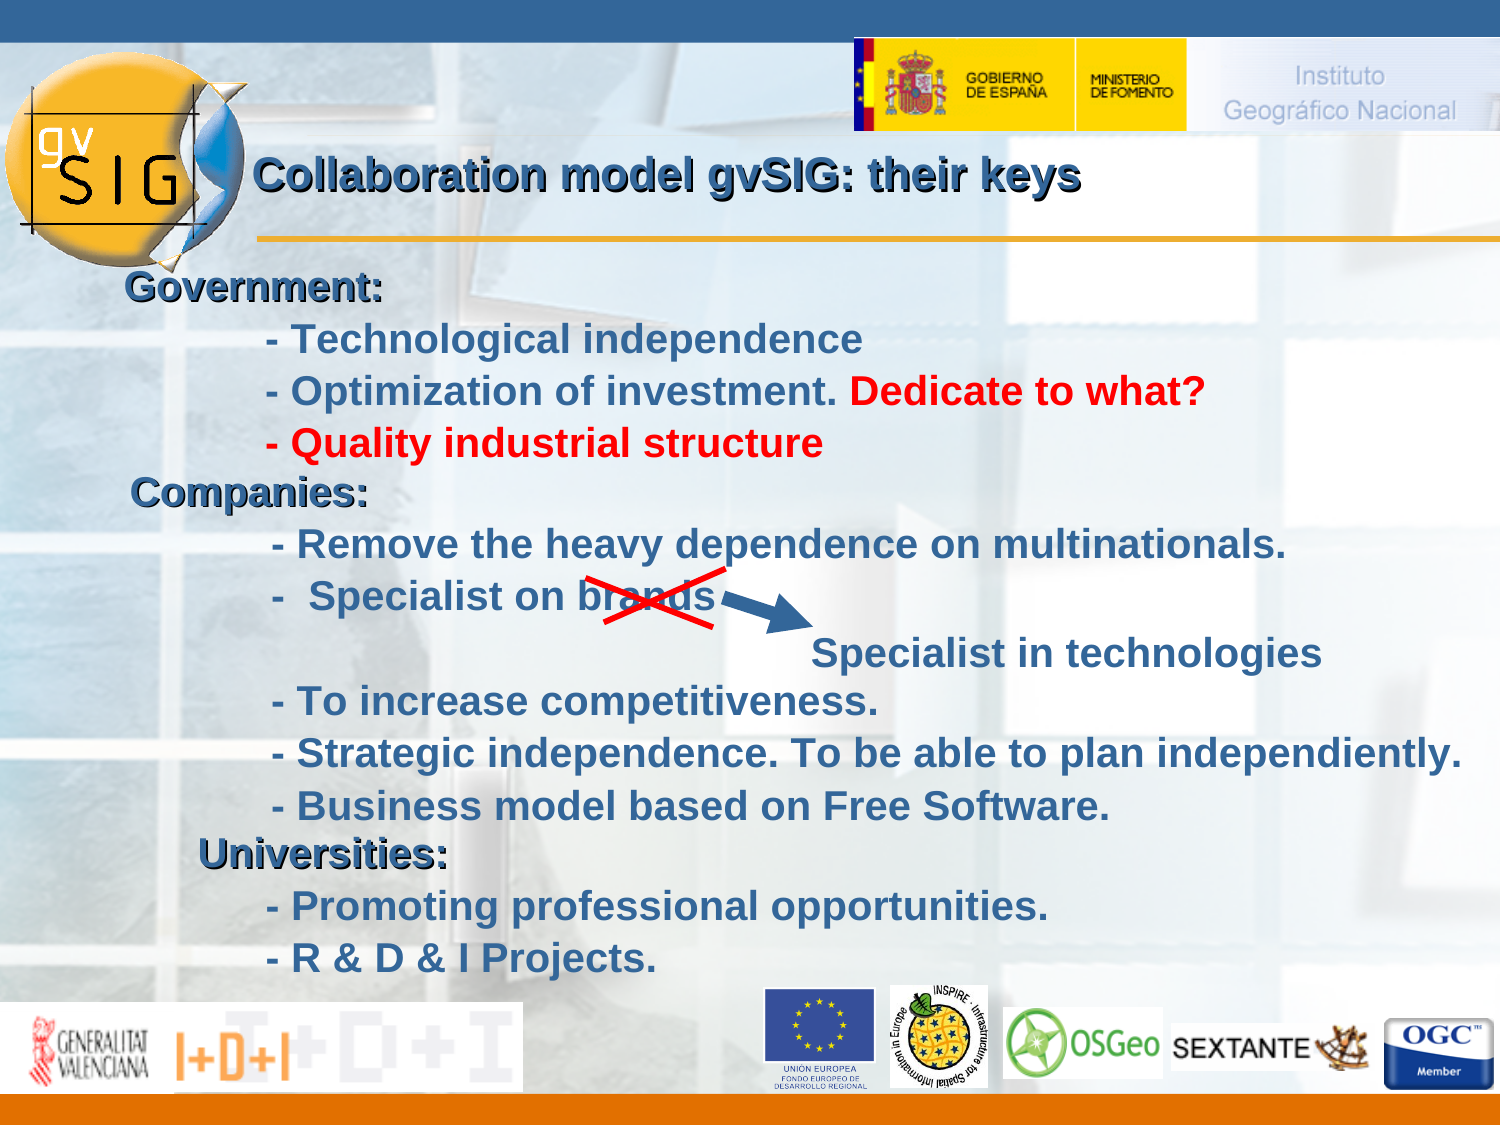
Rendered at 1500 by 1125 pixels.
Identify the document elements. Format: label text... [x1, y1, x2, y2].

picture [0, 49, 250, 203]
text_box Specialist in technologies [642, 622, 1441, 684]
picture [1171, 1036, 1375, 1071]
picture [1003, 1036, 1163, 1079]
picture [0, 1002, 523, 1094]
picture [1384, 1018, 1494, 1090]
picture [890, 1036, 988, 1088]
text_box Universities: - Promoting professional opportunities. - R & D & I Projects. [29, 736, 1450, 1036]
picture [763, 1036, 876, 1089]
text_box Collaboration model gvSIG: their keys [236, 142, 1500, 211]
text_box Government: - Technological independence - Optimization of investment. Dedicate to what? - Quality industrial structure [0, 203, 1456, 475]
text_box Companies: - Remove the heavy dependence on multinationals. - Specialist on brands - To increase competitiveness. - Strategic independence. To be able to plan independiently. - Business model based on Free Software. [0, 468, 1500, 837]
picture [854, 37, 1500, 131]
